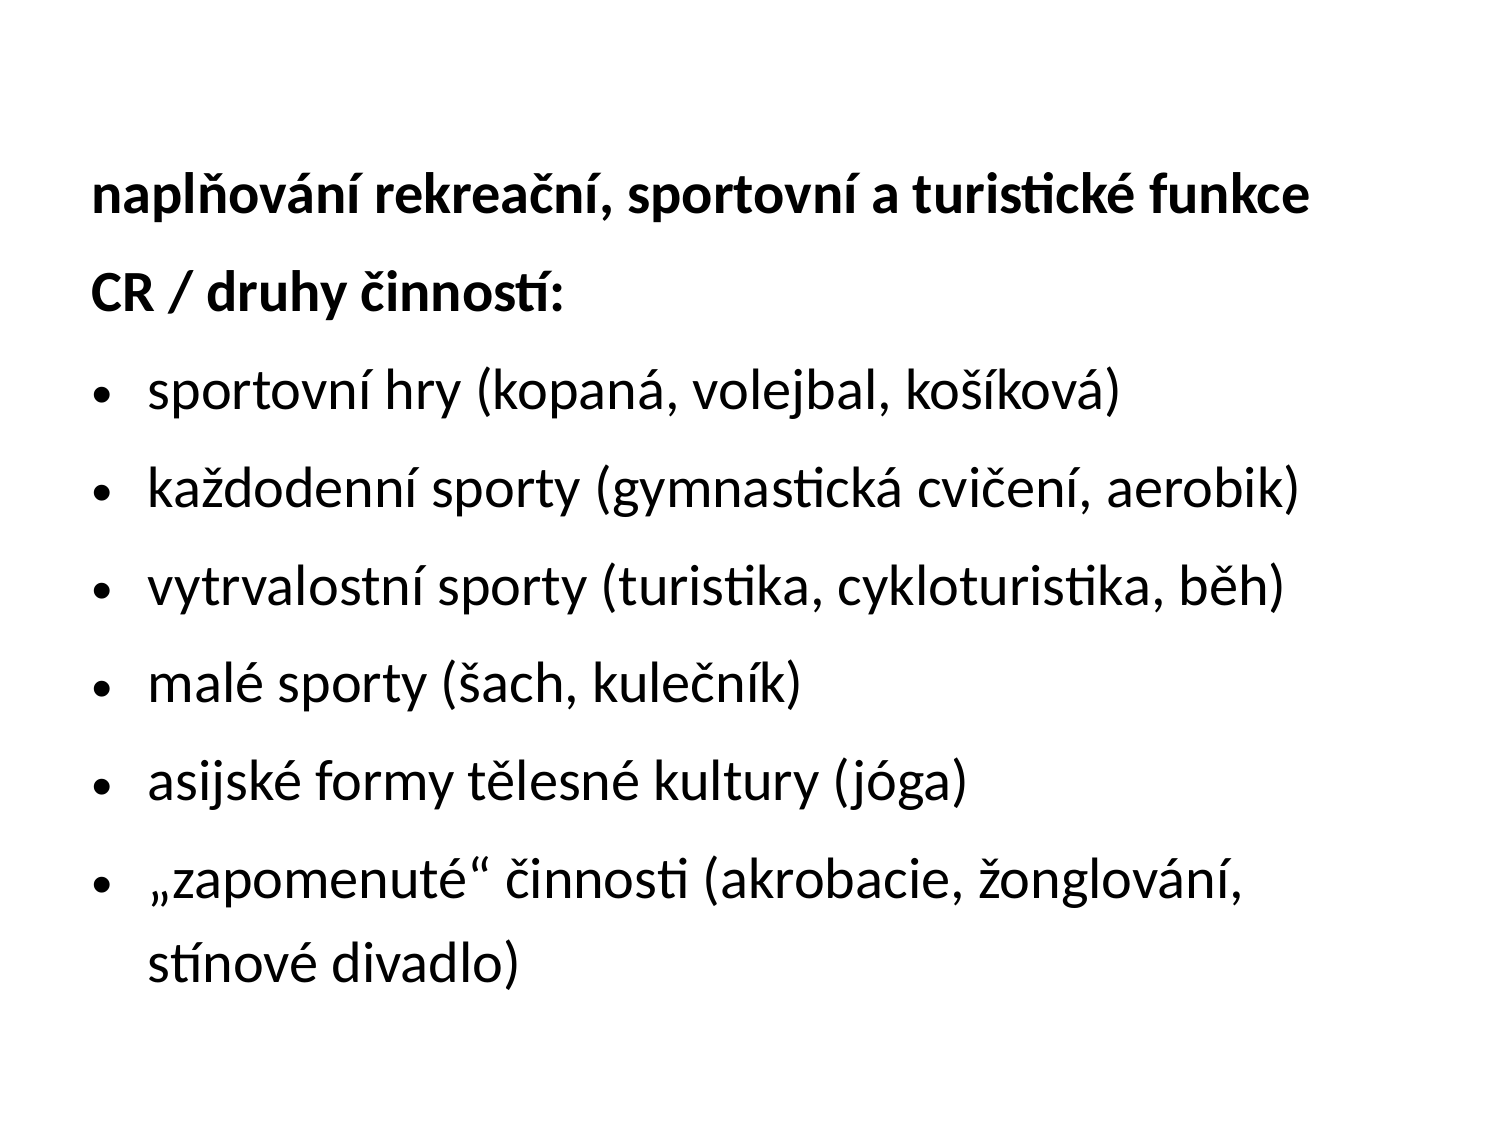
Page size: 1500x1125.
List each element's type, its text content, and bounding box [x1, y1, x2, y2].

list naplňování rekreační, sportovní a turistické funkce CR / druhy činností: sportovní hry (kopaná, volejbal, košíková) každodenní sporty (gymnastická cvičení, aerobik) vytrvalostní sporty (turistika, cykloturistika, běh) malé sporty (šach, kulečník) asijské formy tělesné kultury (jóga) „zapomenuté“ činnosti (akrobacie, žonglování, stínové divadlo) [76, 137, 1427, 1103]
